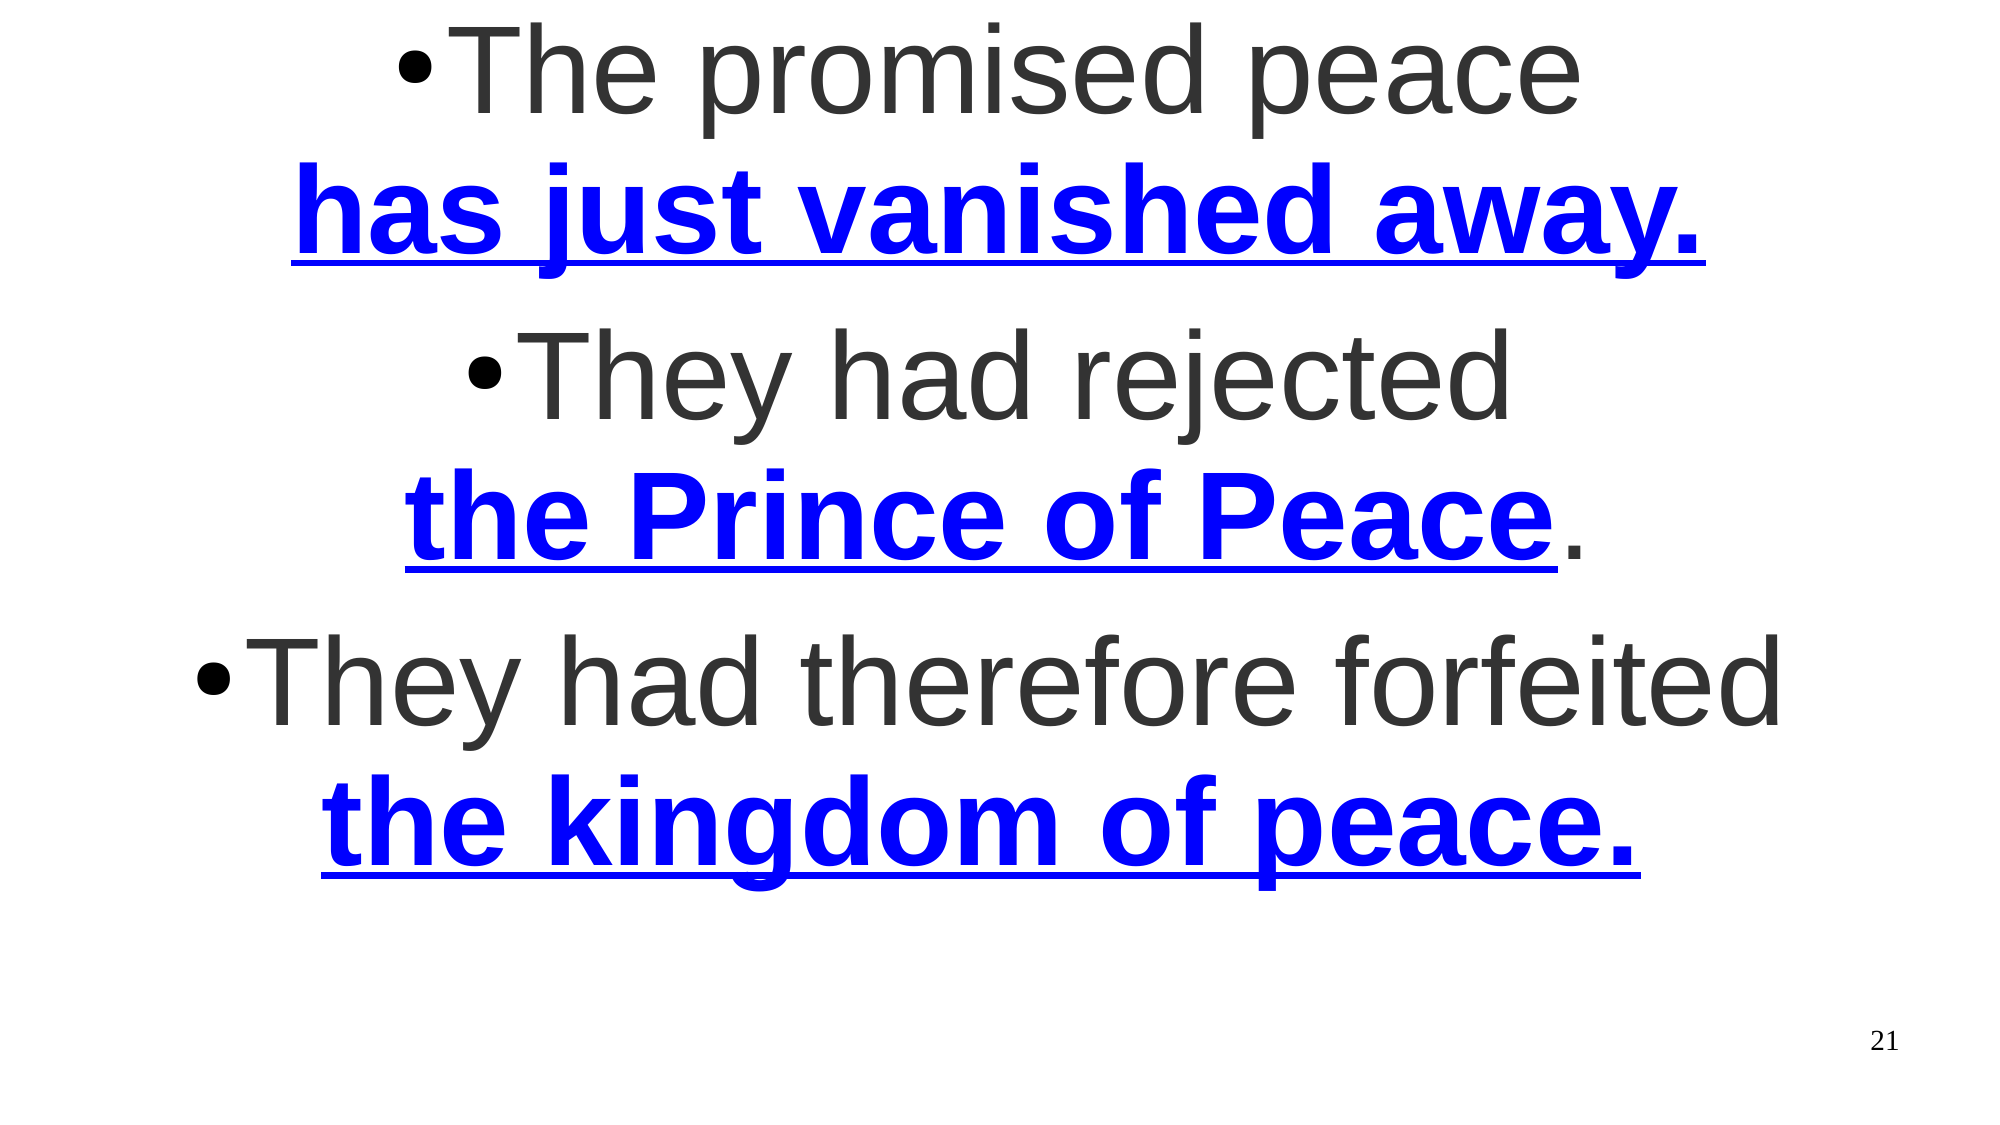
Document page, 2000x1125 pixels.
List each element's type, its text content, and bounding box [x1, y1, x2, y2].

list The promised peace has just vanished away. They had rejected the Prince of Peace. They had therefore forfeited the kingdom of peace. [0, 0, 1996, 1123]
